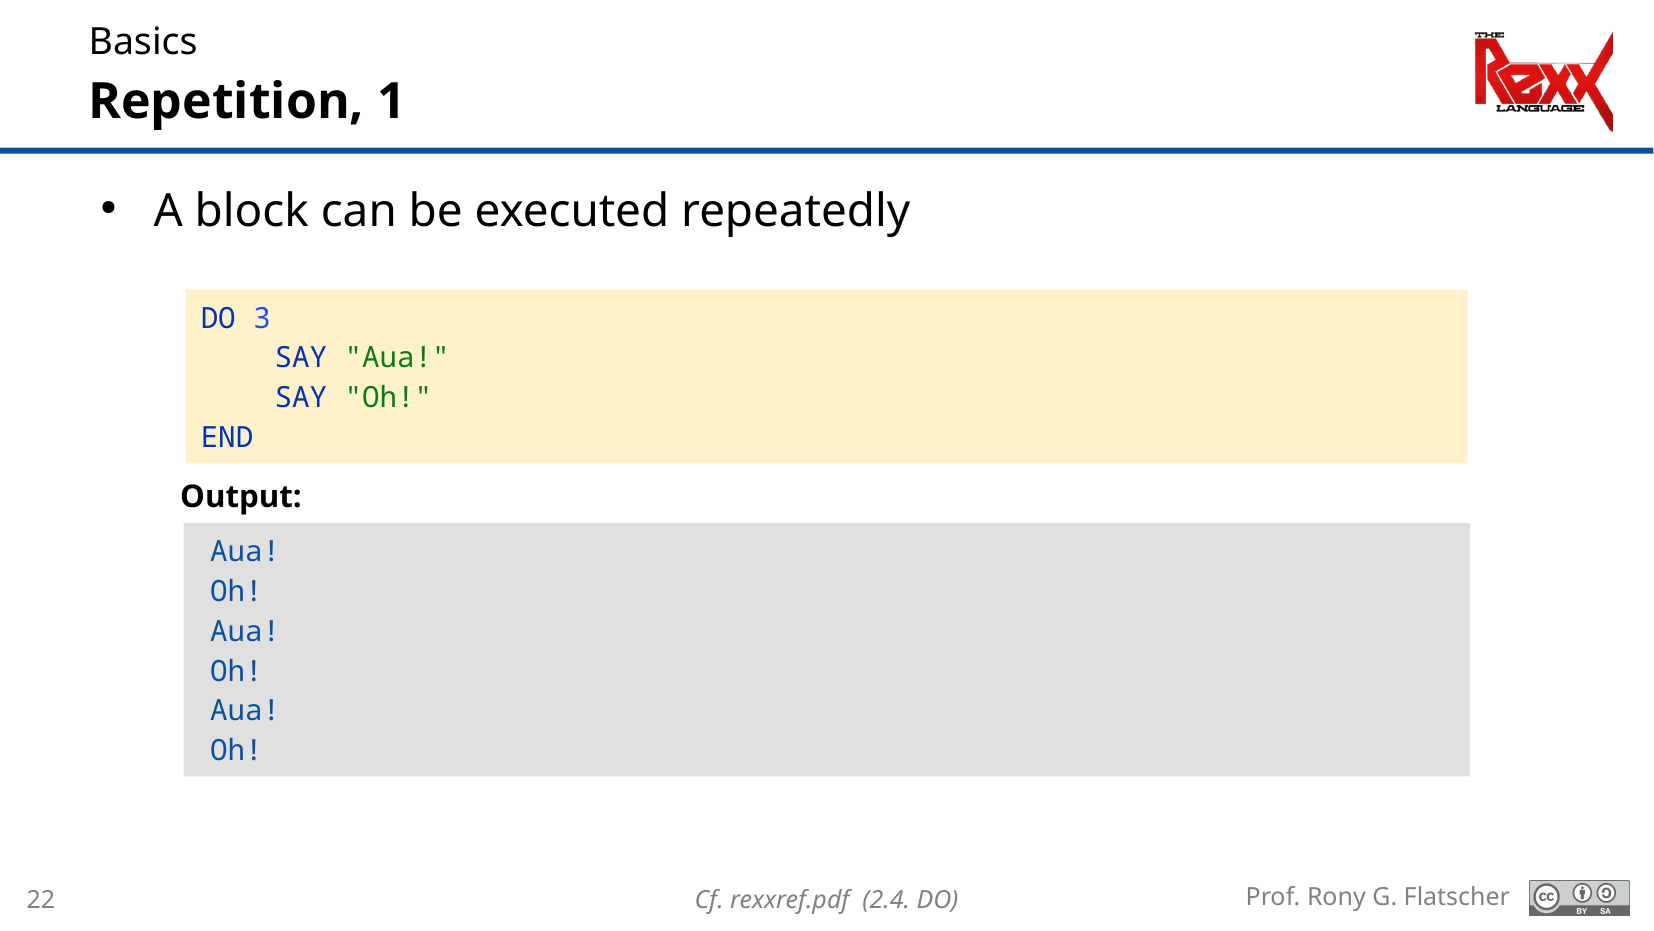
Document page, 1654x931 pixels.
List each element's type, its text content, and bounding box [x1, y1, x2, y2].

text_box Output: [165, 466, 331, 523]
title Basics Repetition, 1 [29, 0, 1654, 148]
text_box Cf. rexxref.pdf (2.4. DO) [0, 874, 1654, 922]
list A block can be executed repeatedly [82, 177, 1571, 266]
text_box Aua! Oh! Aua! Oh! Aua! Oh! [183, 523, 1470, 766]
text_box DO 3 SAY "Aua!" SAY "Oh!" END [186, 289, 1468, 457]
